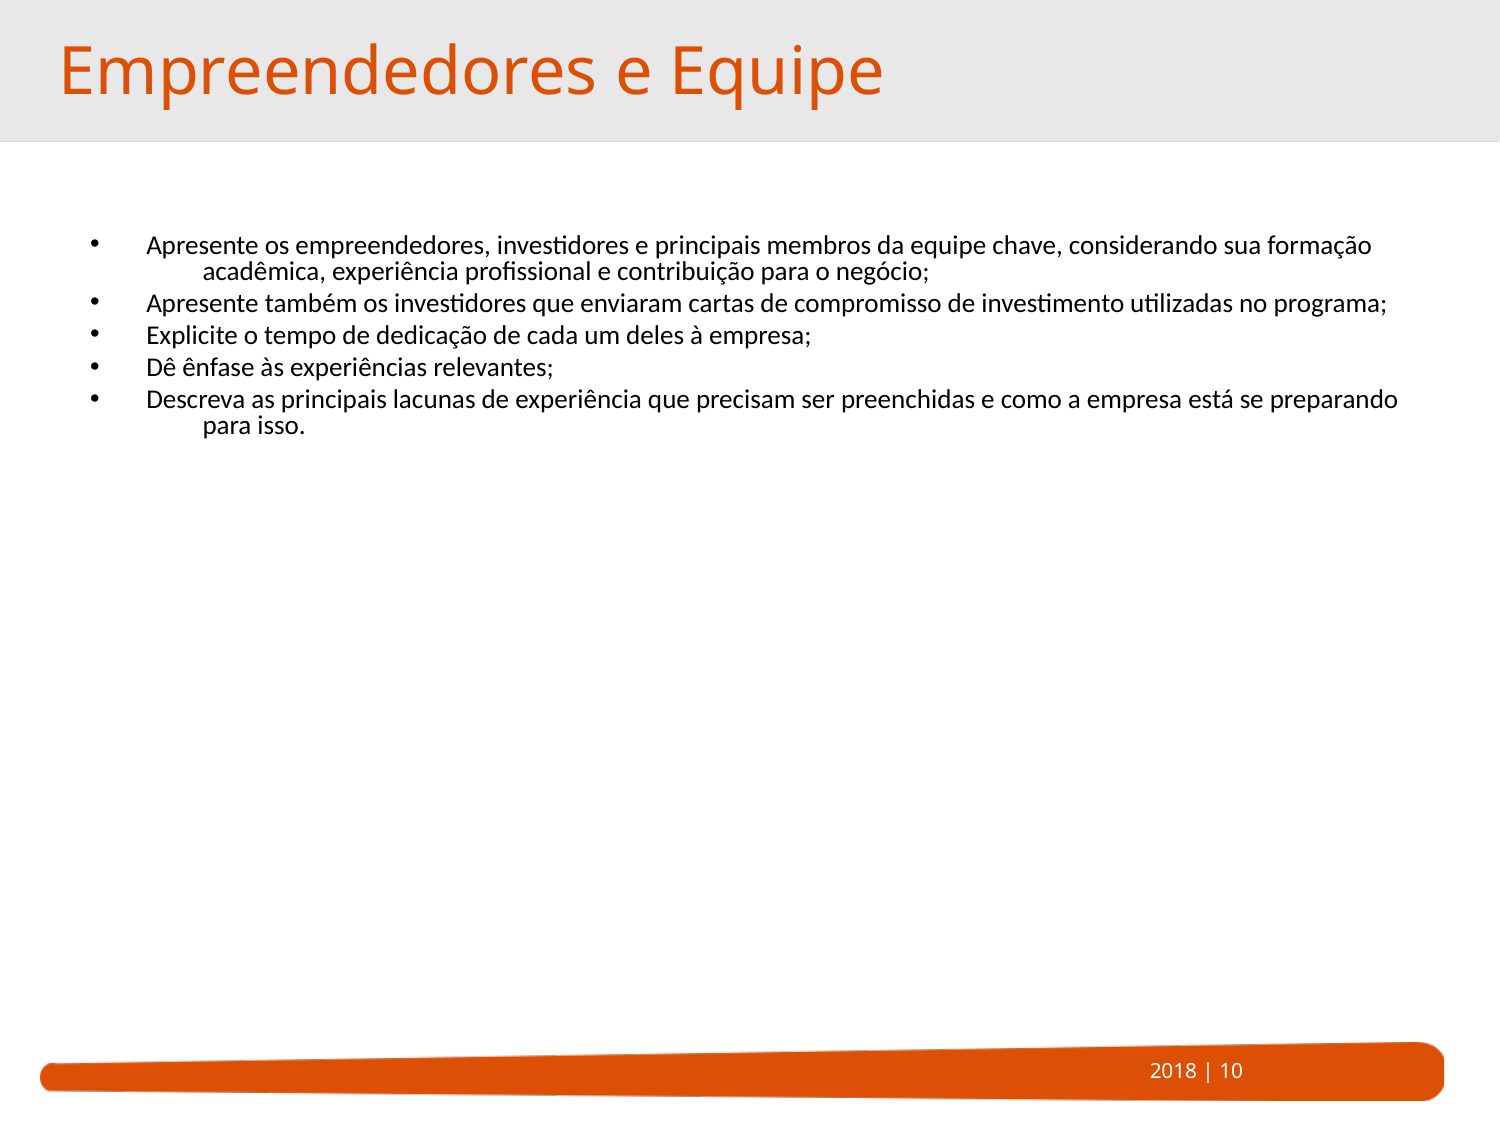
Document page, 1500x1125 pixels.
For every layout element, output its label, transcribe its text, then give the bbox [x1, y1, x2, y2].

text_box Empreendedores e Equipe [58, 2, 1440, 148]
text_box Apresente os empreendedores, investidores e principais membros da equipe chave, considerando sua formação acadêmica, experiência profissional e contribuição para o negócio; Apresente também os investidores que enviaram cartas de compromisso de investimento utilizadas no programa; Explicite o tempo de dedicação de cada um deles à empresa; Dê ênfase às experiências relevantes; Descreva as principais lacunas de experiência que precisam ser preenchidas e como a empresa está se preparando para isso. [75, 226, 1426, 1059]
